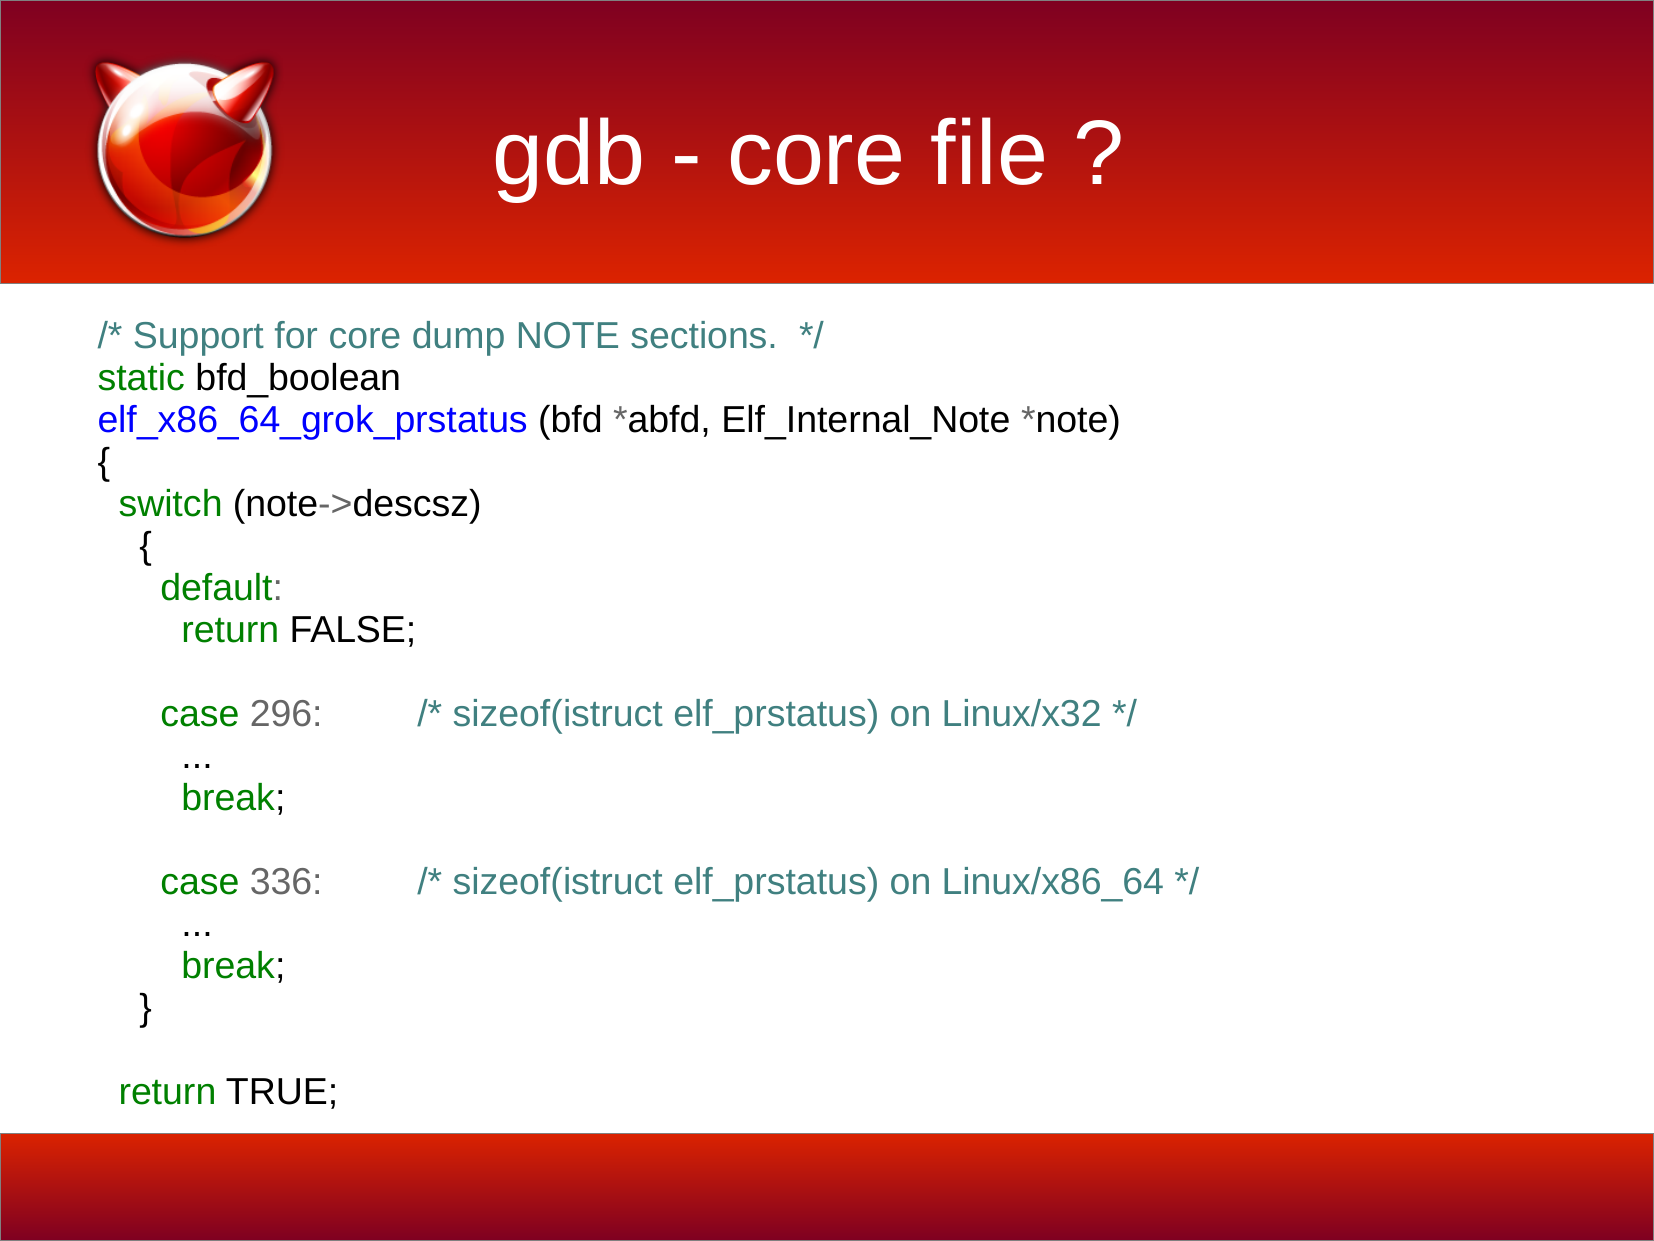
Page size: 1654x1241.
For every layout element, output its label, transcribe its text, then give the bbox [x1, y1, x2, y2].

title gdb - core file ? [82, 49, 1536, 257]
text_box /* Support for core dump NOTE sections. */ static bfd_boolean elf_x86_64_grok_prstatus (bfd *abfd, Elf_Internal_Note *note) { switch (note->descsz) { default: return FALSE; case 296: /* sizeof(istruct elf_prstatus) on Linux/x32 */ ... break; case 336: /* sizeof(istruct elf_prstatus) on Linux/x86_64 */ ... break; } return TRUE; [82, 307, 1536, 1120]
